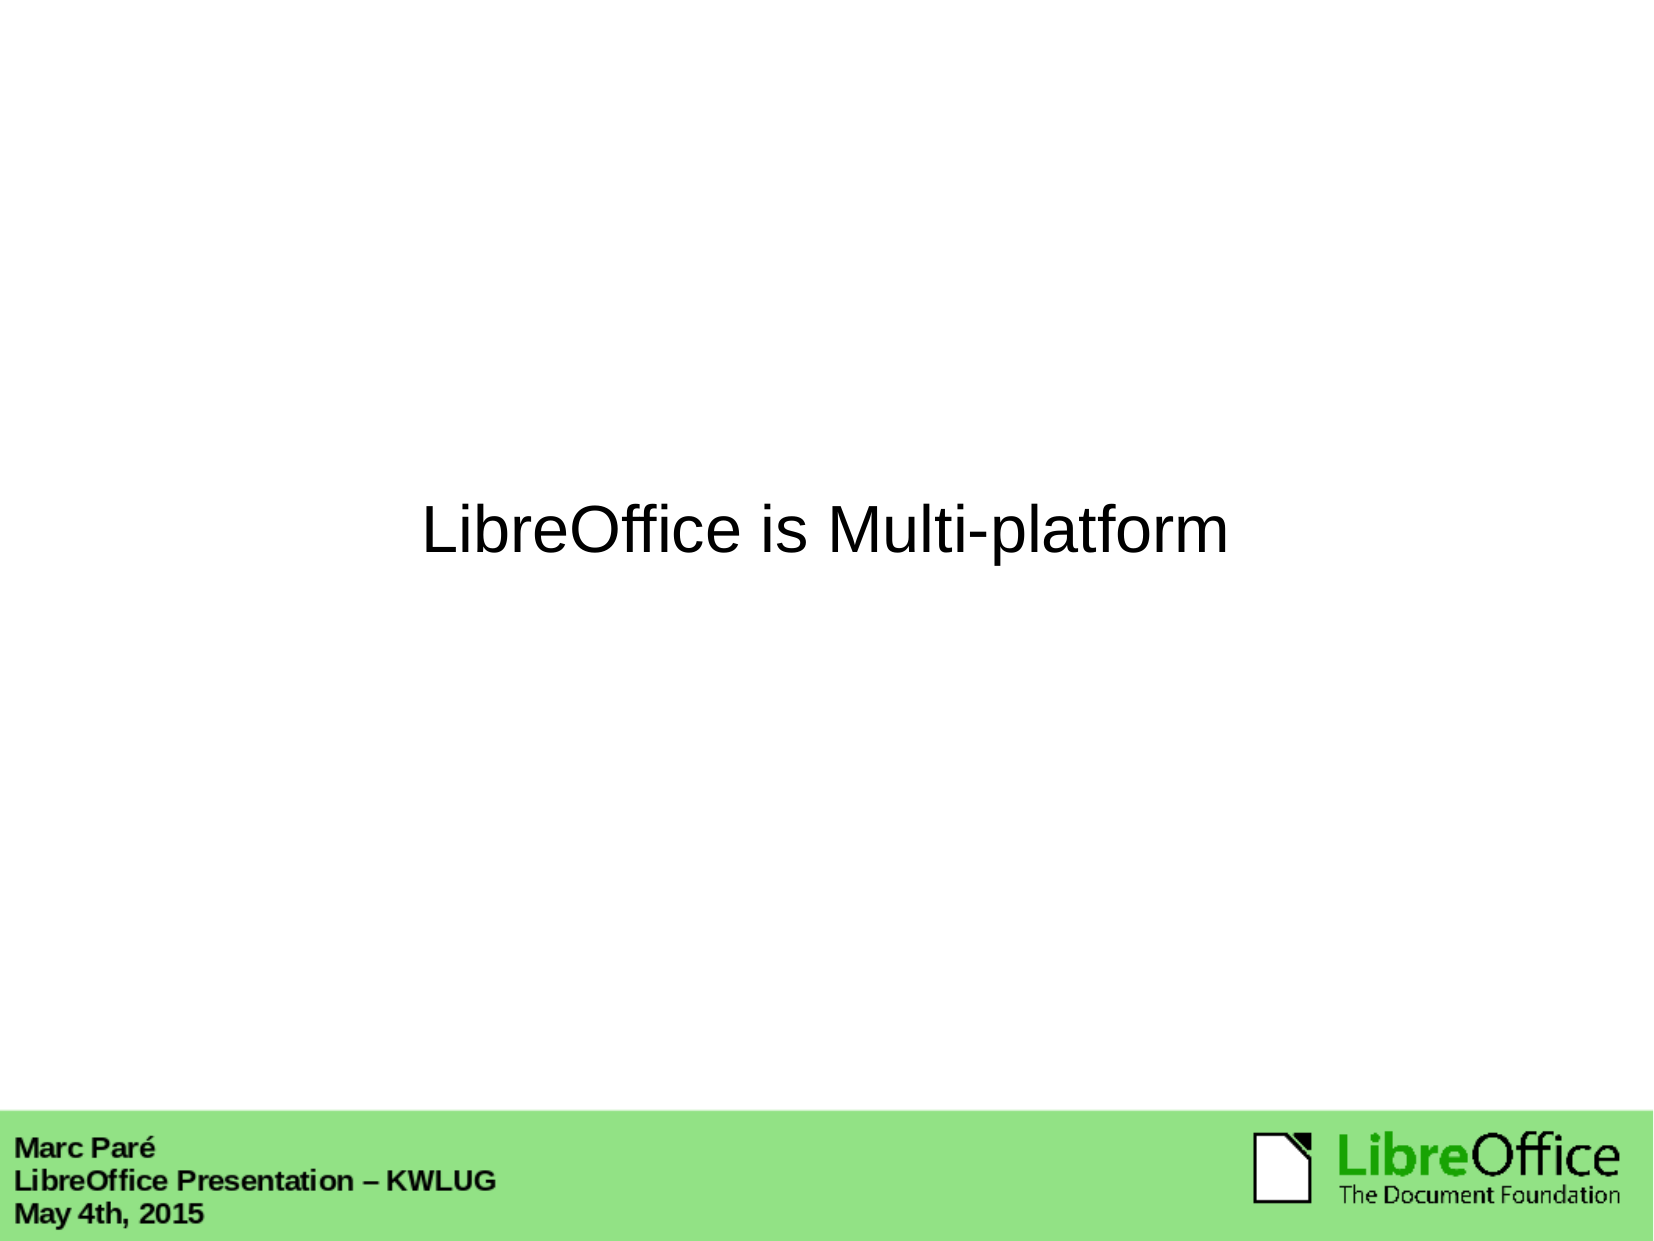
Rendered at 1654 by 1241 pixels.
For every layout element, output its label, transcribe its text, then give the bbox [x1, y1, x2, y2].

picture [0, 0, 1654, 1241]
subtitle LibreOffice is Multi-platform [82, 49, 1571, 1010]
